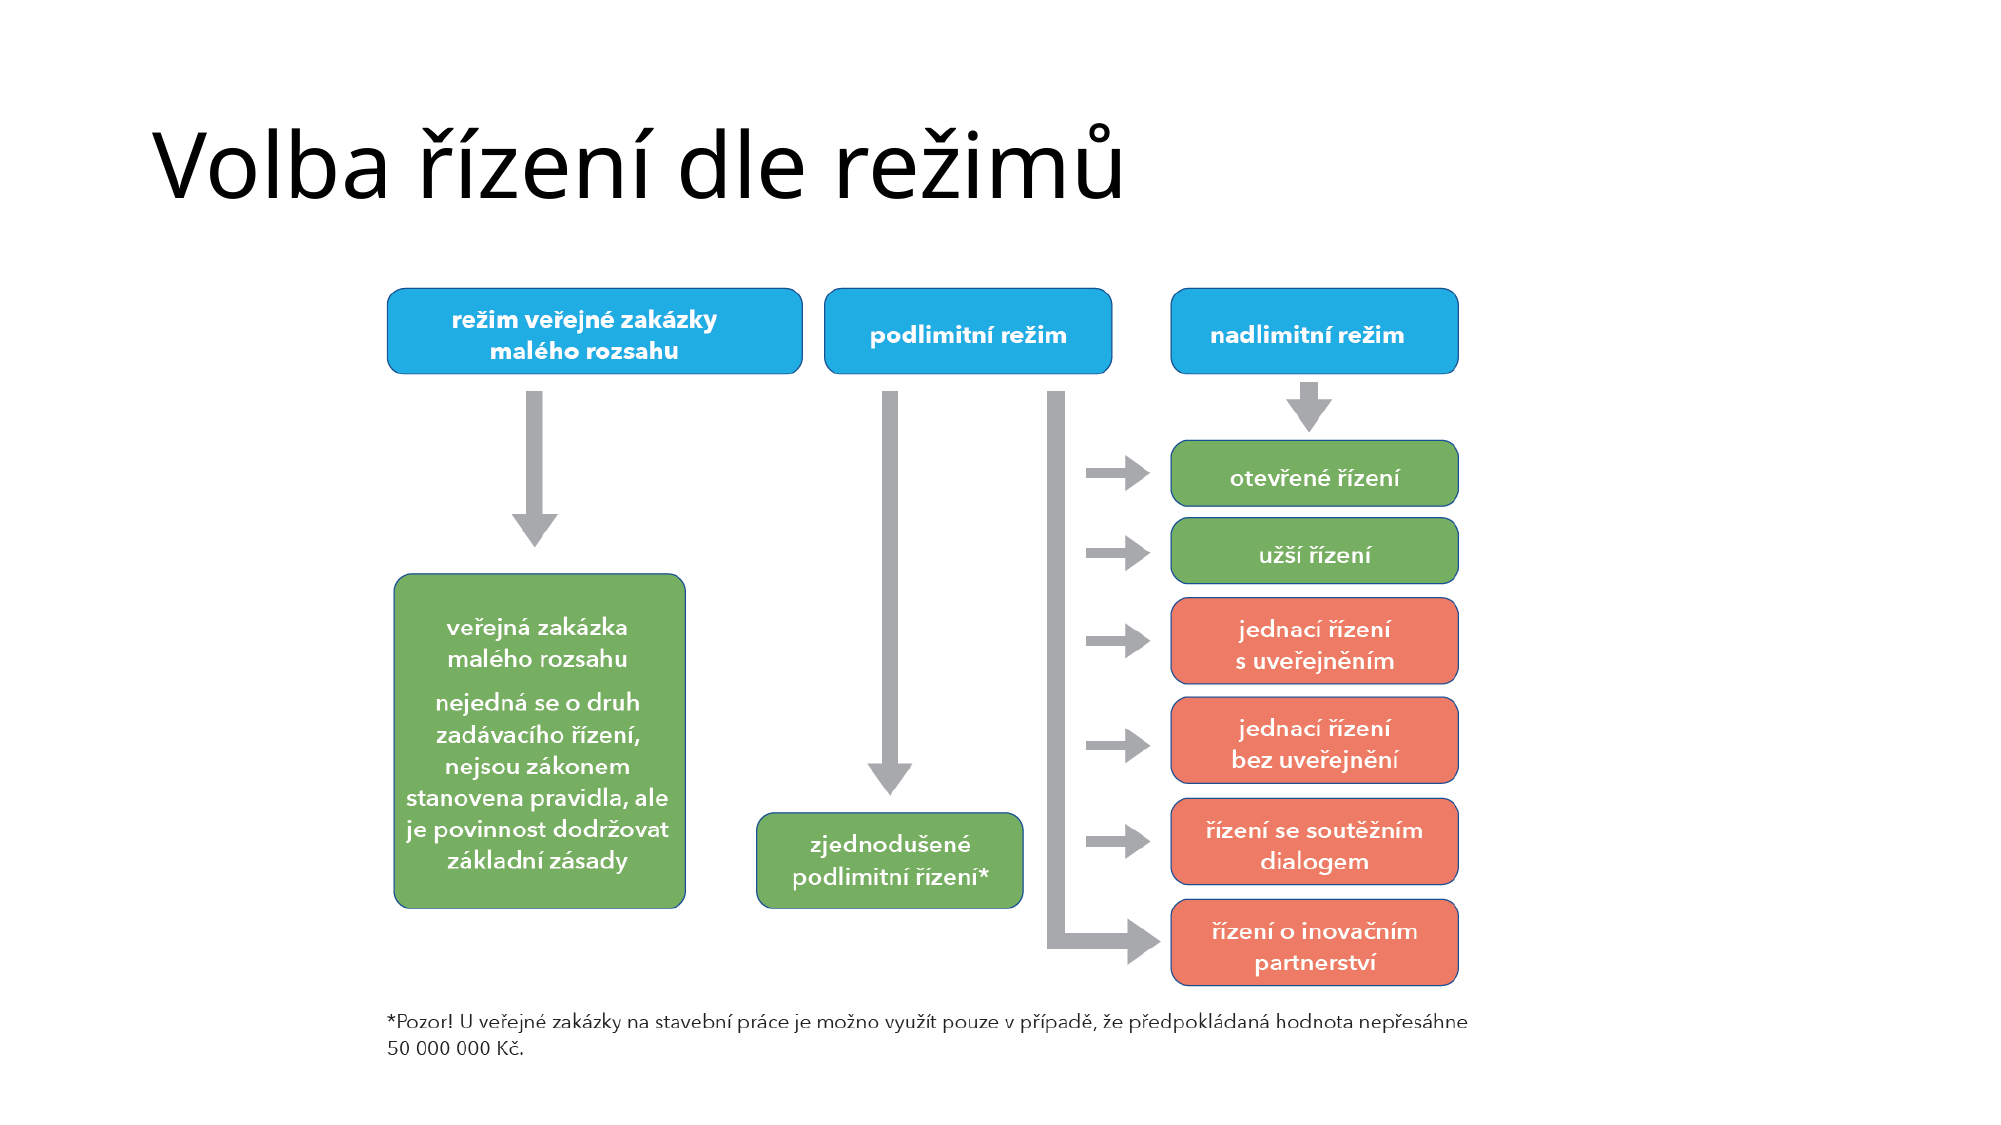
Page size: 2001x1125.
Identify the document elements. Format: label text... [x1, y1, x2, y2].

picture [348, 274, 1492, 1066]
title Volba řízení dle režimů [137, 59, 1863, 278]
